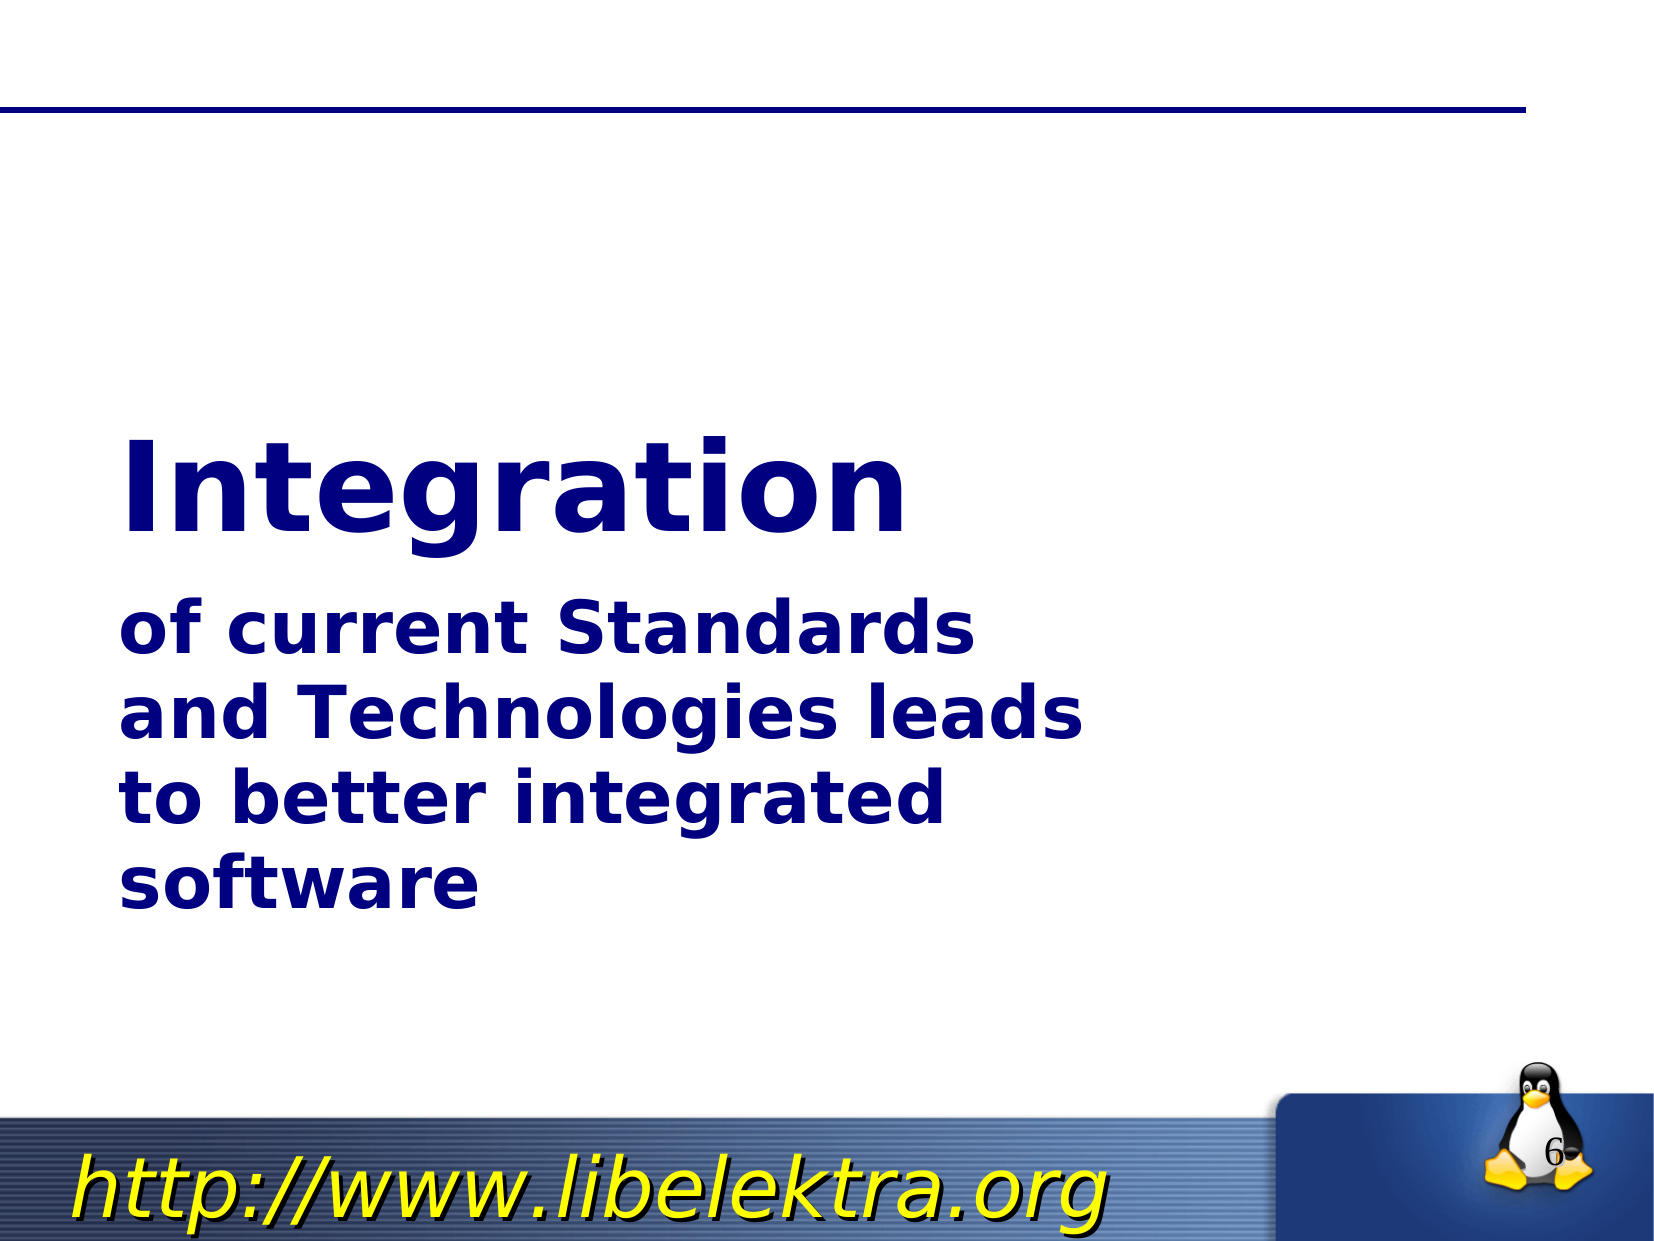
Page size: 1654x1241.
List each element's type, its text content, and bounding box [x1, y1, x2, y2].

text_box <Nummer> [1370, 1122, 1566, 1178]
picture [0, 1061, 1654, 1241]
text_box Integration of current Standards and Technologies leads to better integrated software [118, 405, 1088, 916]
